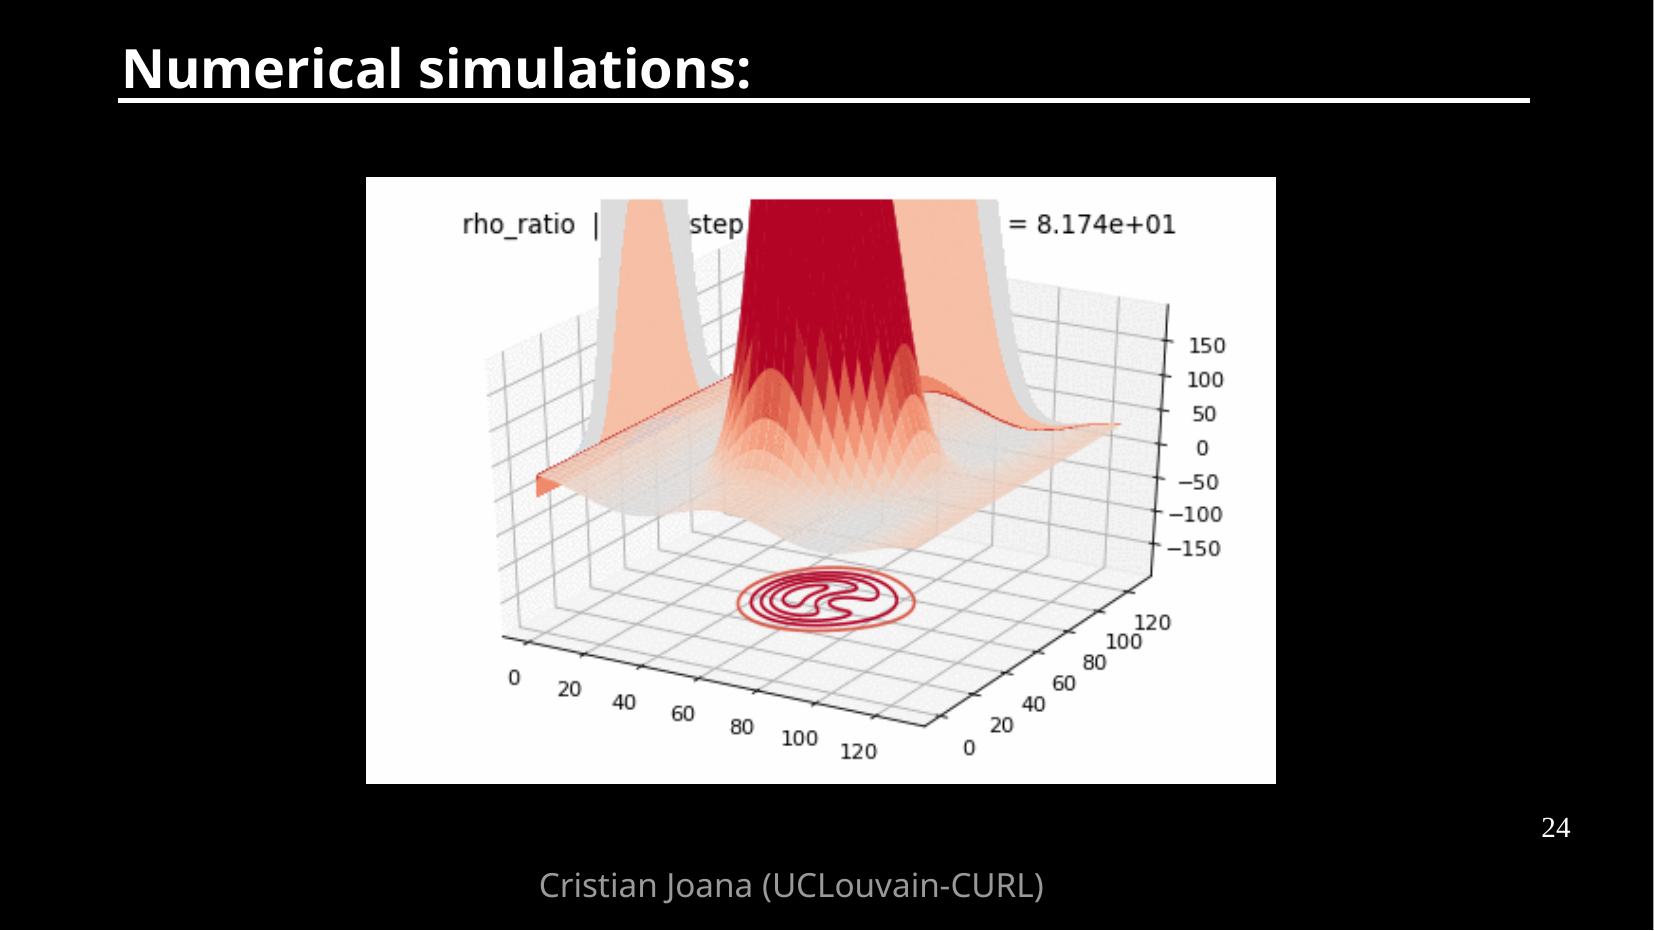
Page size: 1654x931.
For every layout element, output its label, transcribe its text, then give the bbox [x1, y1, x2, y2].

picture [366, 177, 1276, 784]
text_box Cristian Joana (UCLouvain-CURL) [443, 854, 1141, 907]
text_box Numerical simulations: [0, 23, 1654, 107]
